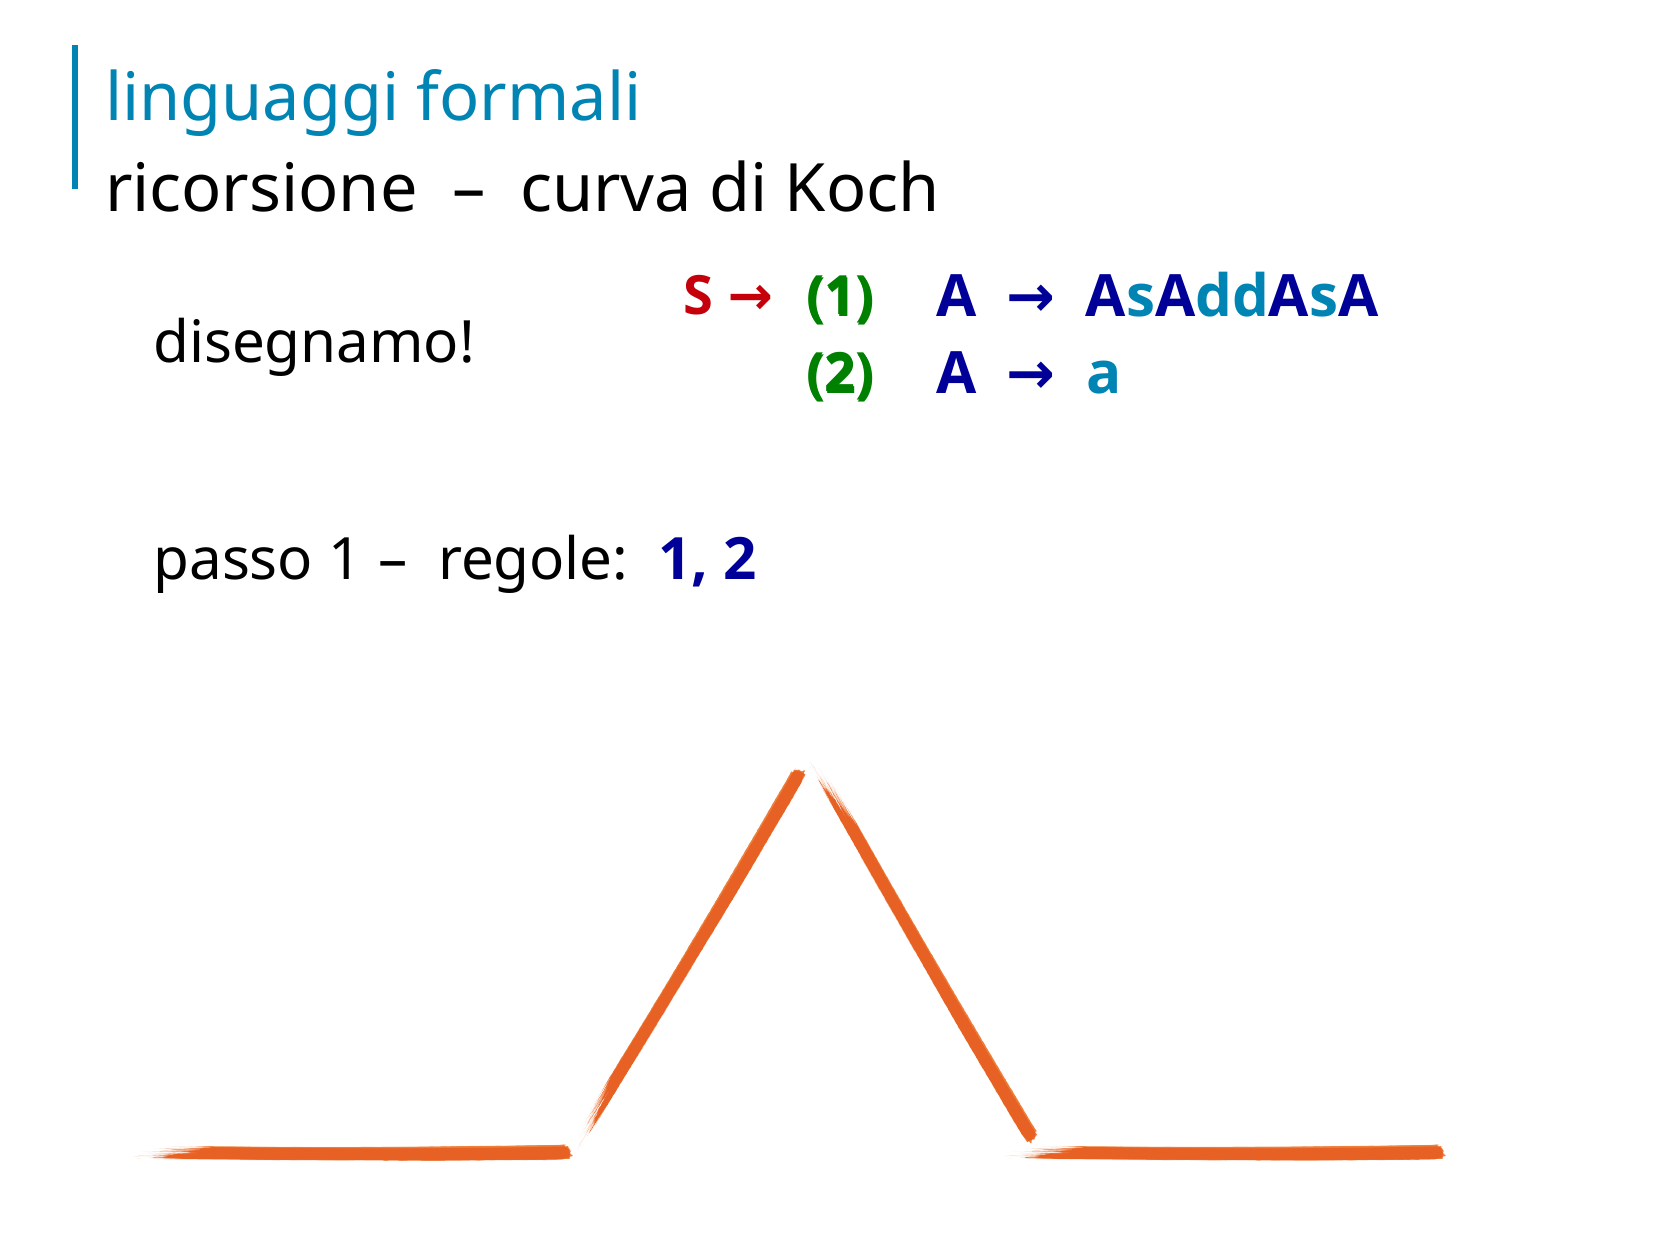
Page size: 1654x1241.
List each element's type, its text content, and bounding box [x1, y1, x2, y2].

picture [132, 755, 1446, 1161]
title linguaggi formali ricorsione – curva di Koch [105, 49, 1571, 200]
text_box (1) A → AsAddAsA [792, 249, 1587, 340]
text_box (2) A → a [792, 325, 1572, 416]
list disegnamo! passo 1 – regole: 1, 2 [82, 300, 1571, 1126]
text_box S → [660, 252, 791, 333]
